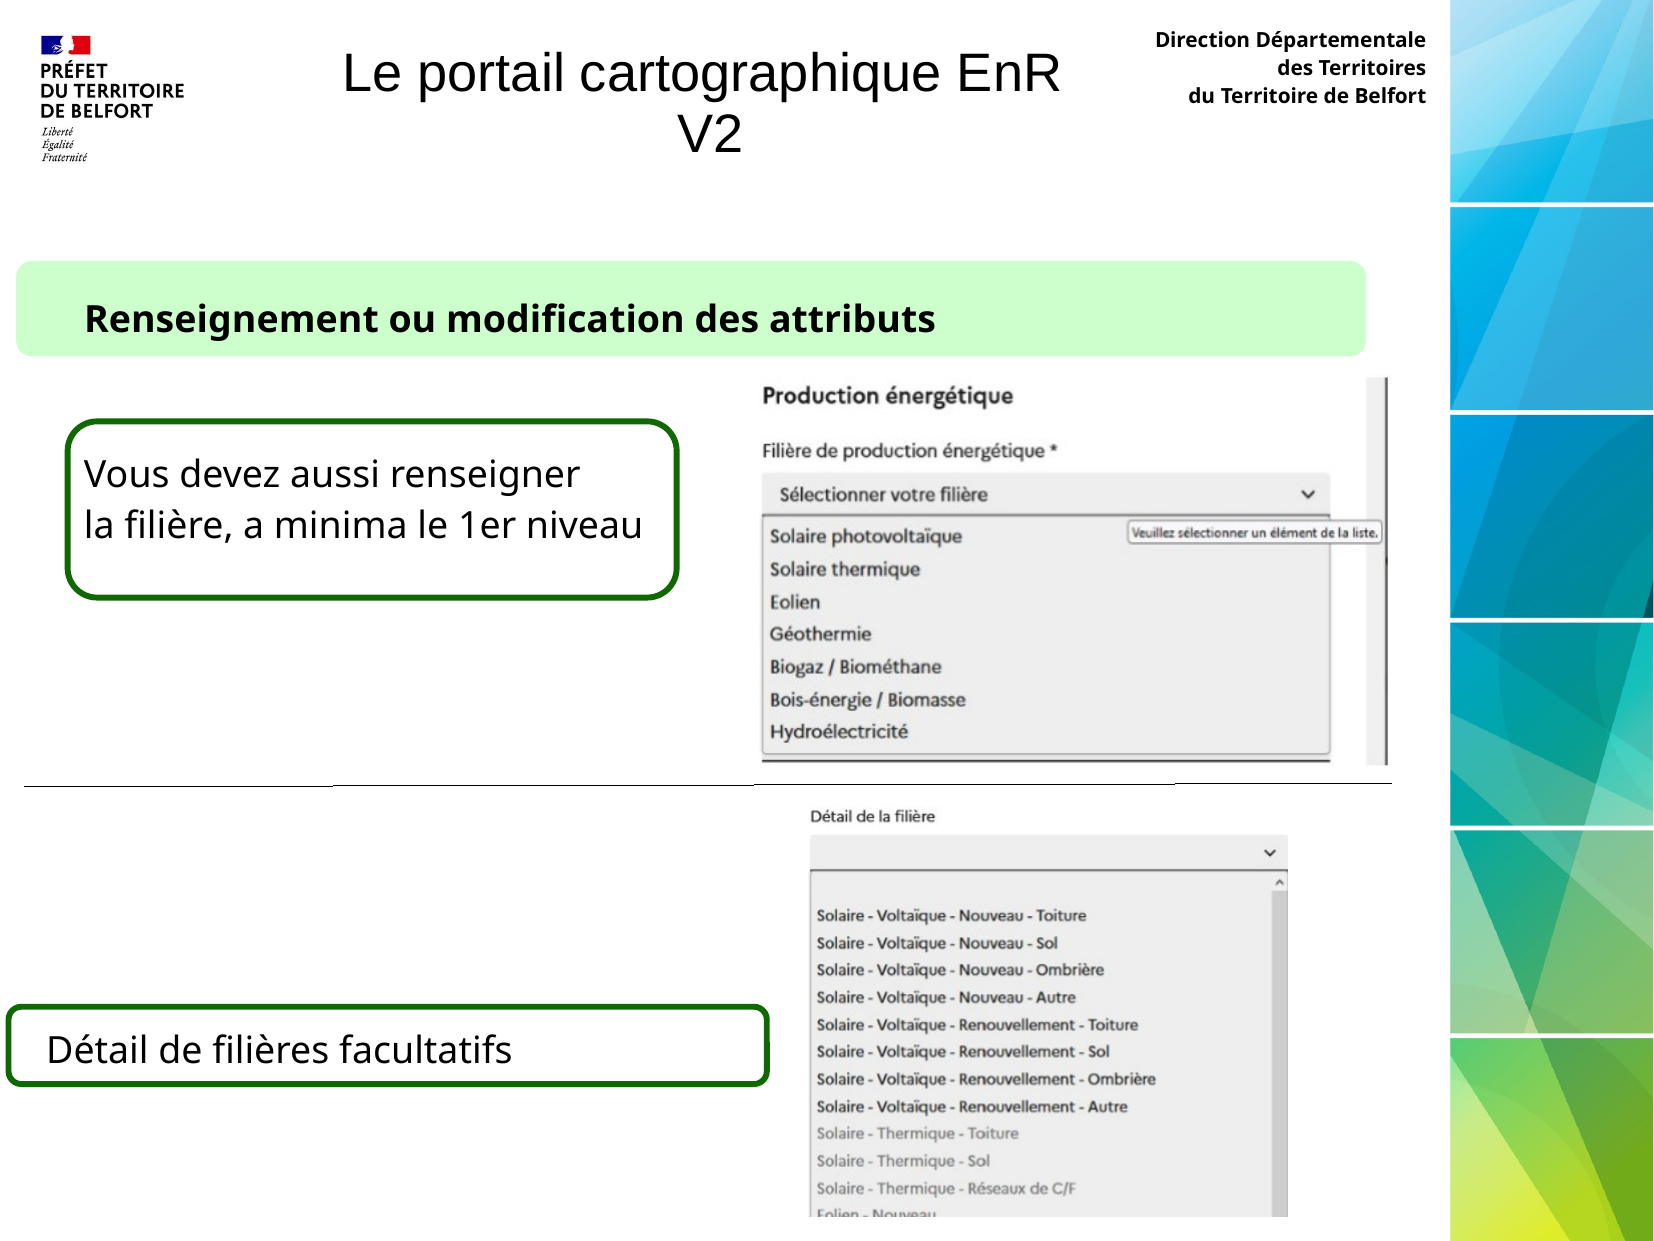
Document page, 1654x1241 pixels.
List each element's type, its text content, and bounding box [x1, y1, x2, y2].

text_box Renseignement ou modification des attributs [59, 268, 1318, 368]
picture [23, 17, 59, 179]
picture [1450, 0, 1654, 415]
text_box [16, 260, 1367, 357]
picture [808, 797, 1288, 1218]
picture [749, 363, 1392, 772]
text_box Vous devez aussi renseigner la filière, a minima le 1er niveau [71, 440, 673, 577]
text_box Détail de filières facultatifs [31, 1016, 712, 1144]
picture [1450, 454, 1654, 1241]
title Le portail cartographique EnR V2 [59, 17, 1347, 189]
